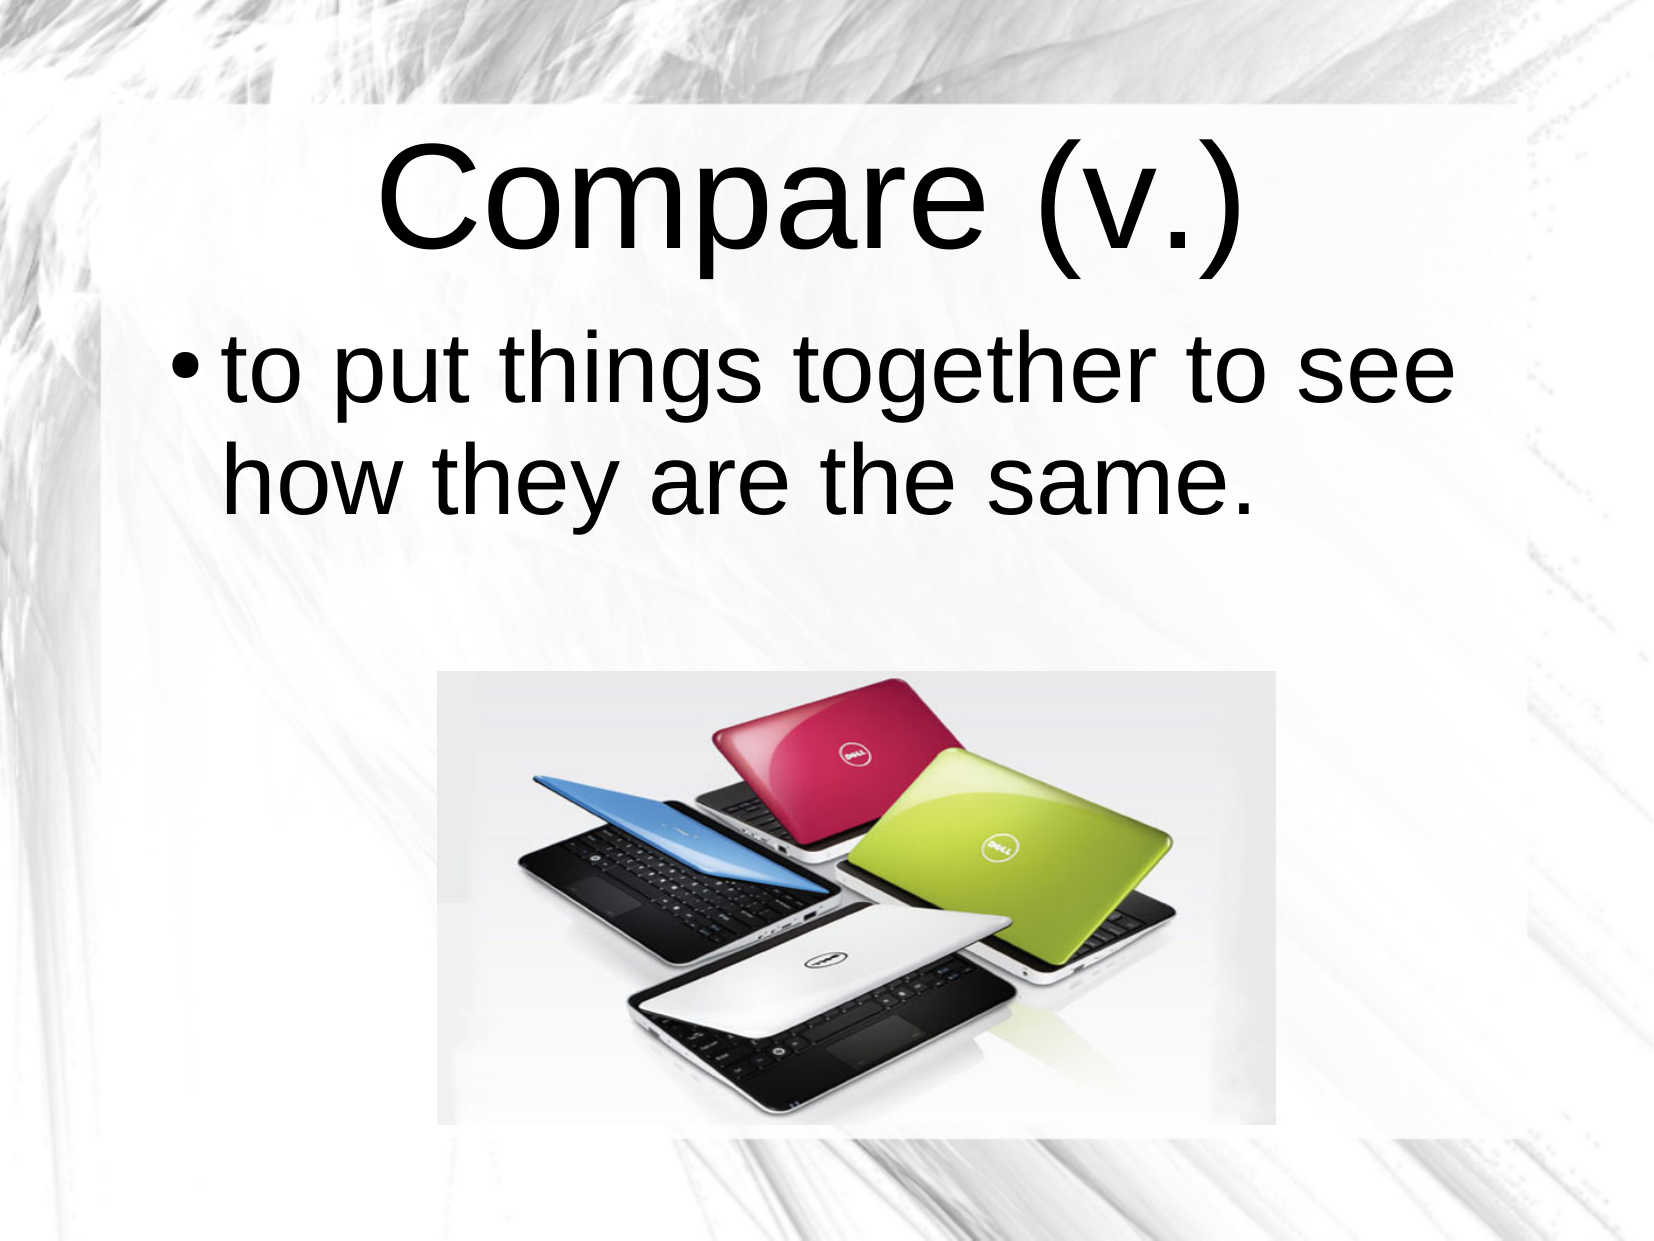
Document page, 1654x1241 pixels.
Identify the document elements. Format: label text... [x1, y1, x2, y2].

picture [0, 0, 1654, 1241]
list to put things together to see how they are the same. [150, 312, 1603, 638]
title Compare (v.) [118, 112, 1506, 281]
